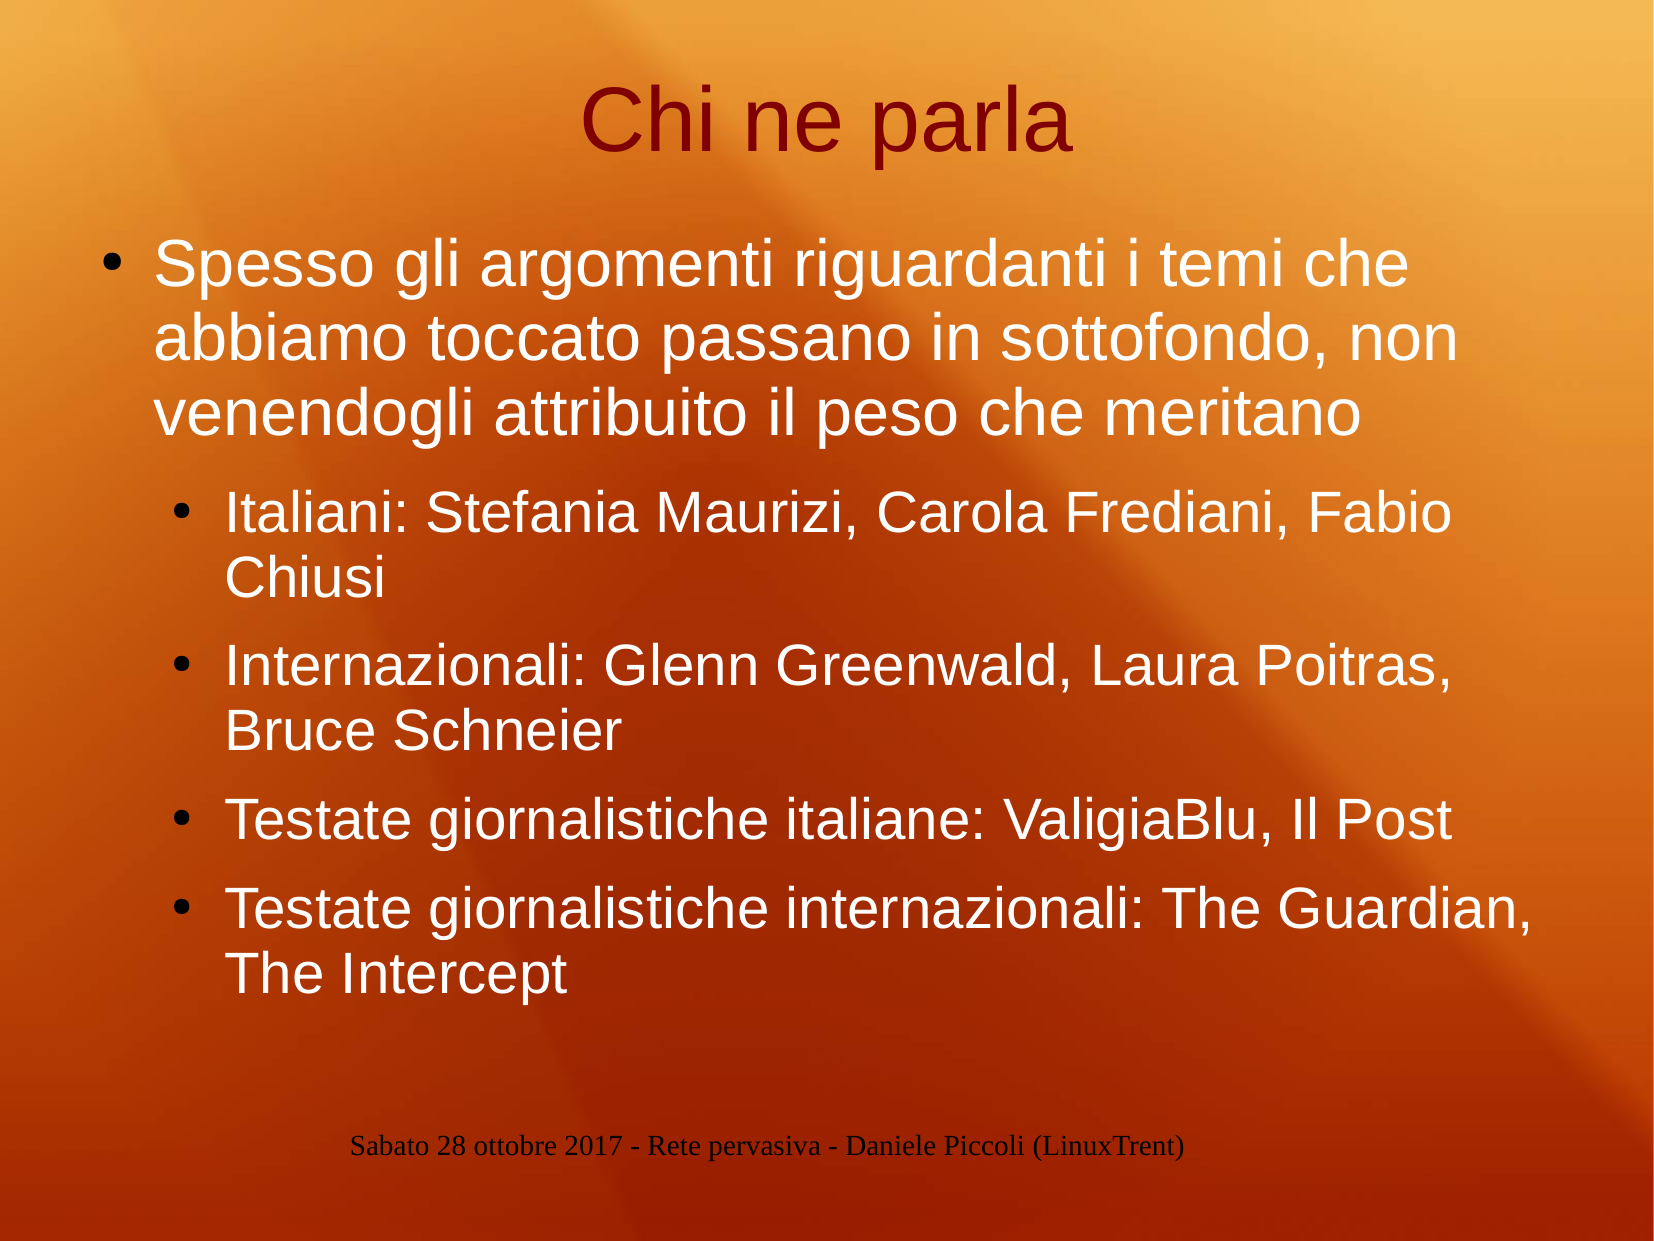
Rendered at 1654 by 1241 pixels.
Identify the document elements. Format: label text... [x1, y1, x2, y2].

picture [0, 0, 1654, 1241]
title Chi ne parla [82, 49, 1571, 189]
list Spesso gli argomenti riguardanti i temi che abbiamo toccato passano in sottofondo, non venendogli attribuito il peso che meritano Italiani: Stefania Maurizi, Carola Frediani, Fabio Chiusi Internazionali: Glenn Greenwald, Laura Poitras, Bruce Schneier Testate giornalistiche italiane: ValigiaBlu, Il Post Testate giornalistiche internazionali: The Guardian, The Intercept [82, 225, 1571, 1006]
